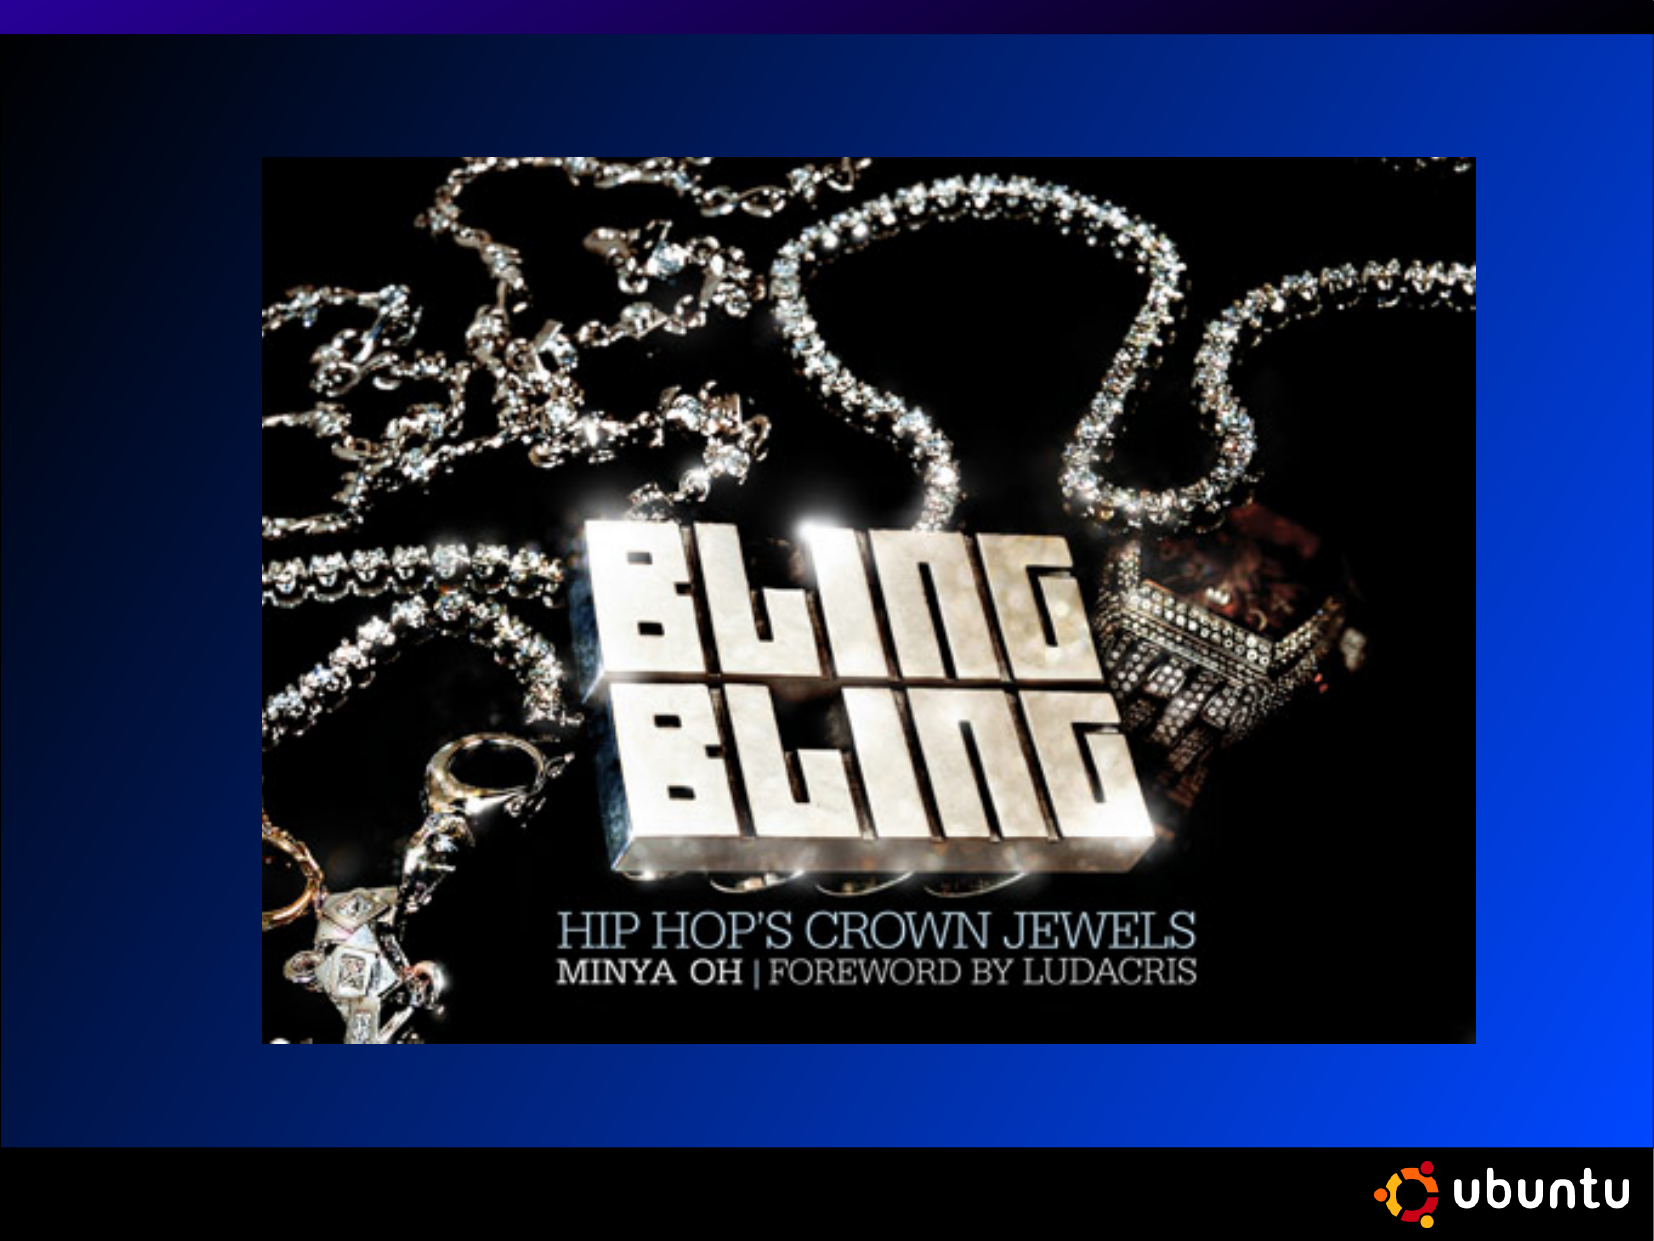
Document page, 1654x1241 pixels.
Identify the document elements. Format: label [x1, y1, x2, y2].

text_box [0, 0, 1654, 1241]
picture [1374, 1161, 1629, 1228]
picture [262, 157, 1476, 1044]
